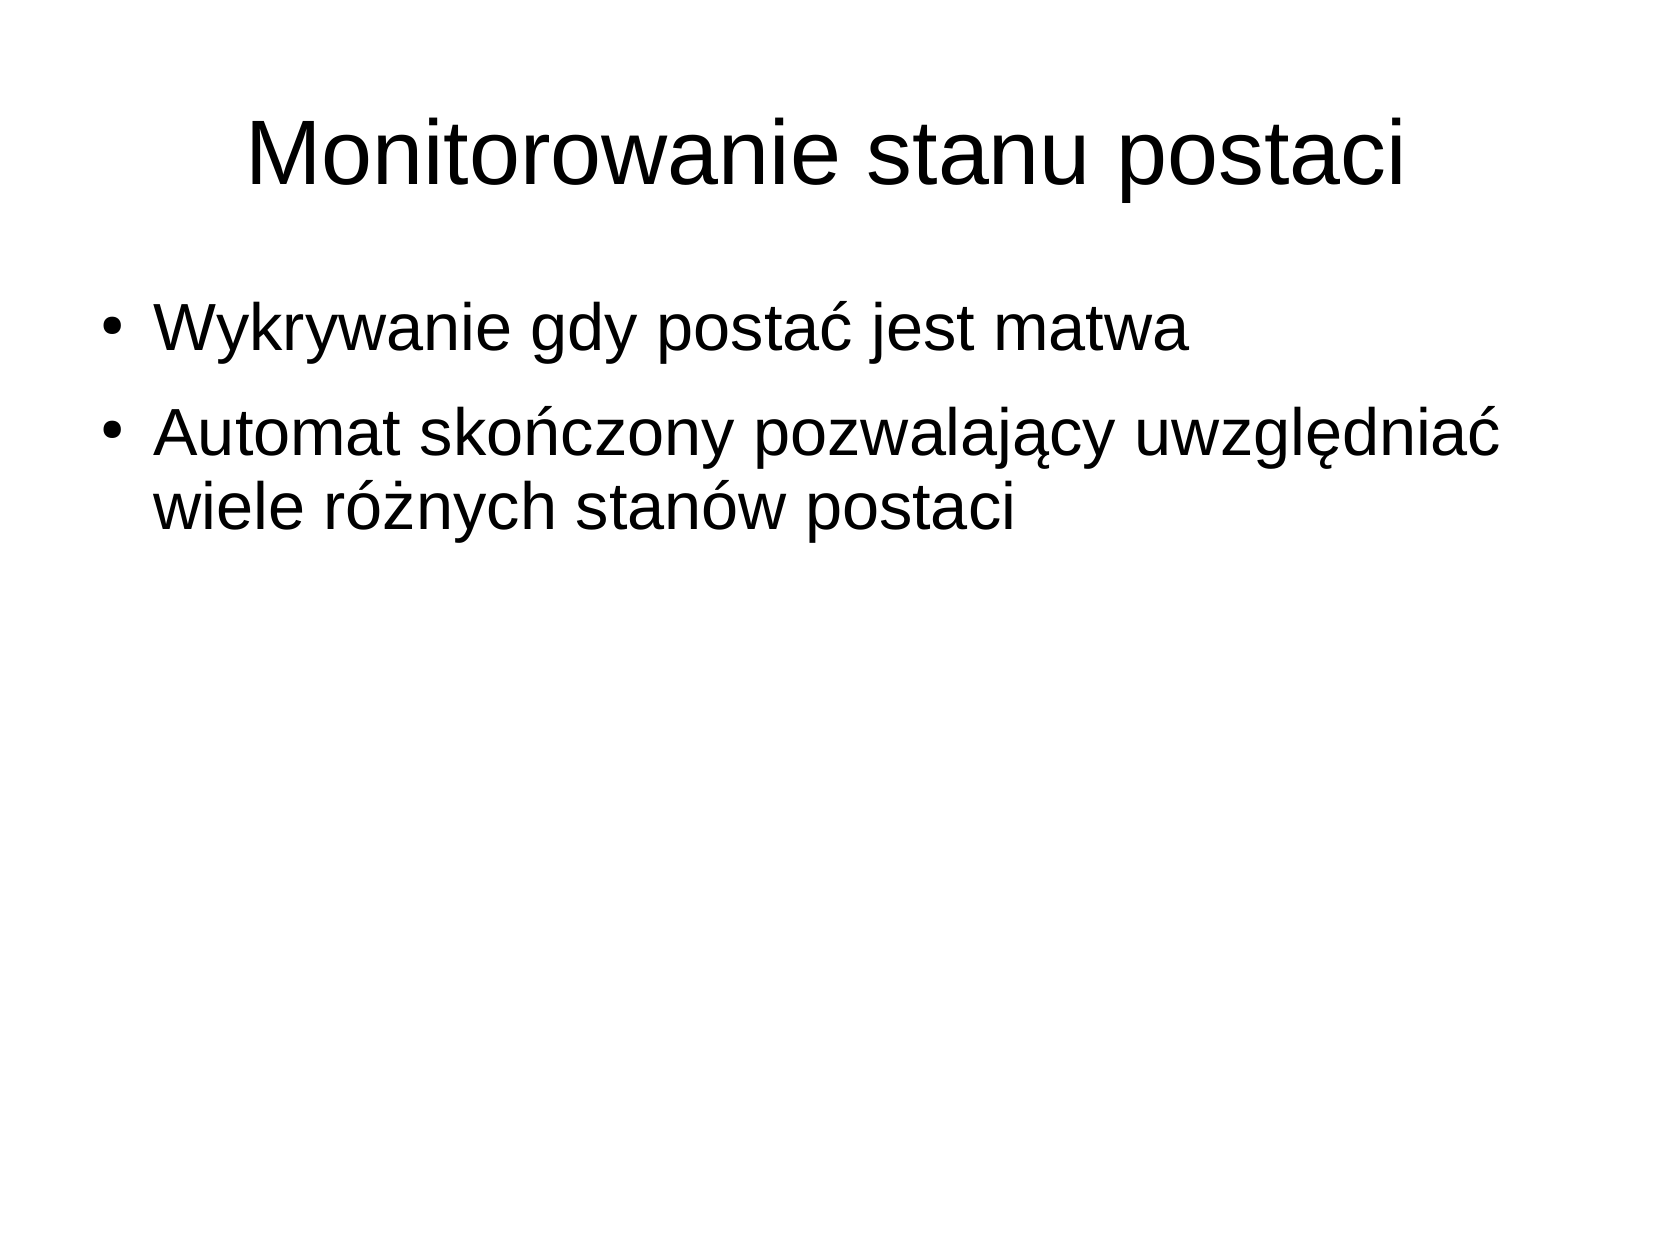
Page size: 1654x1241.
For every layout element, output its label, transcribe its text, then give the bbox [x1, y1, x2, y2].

title Monitorowanie stanu postaci [82, 49, 1571, 257]
list Wykrywanie gdy postać jest matwa Automat skończony pozwalający uwzględniać wiele różnych stanów postaci [82, 290, 1571, 1010]
